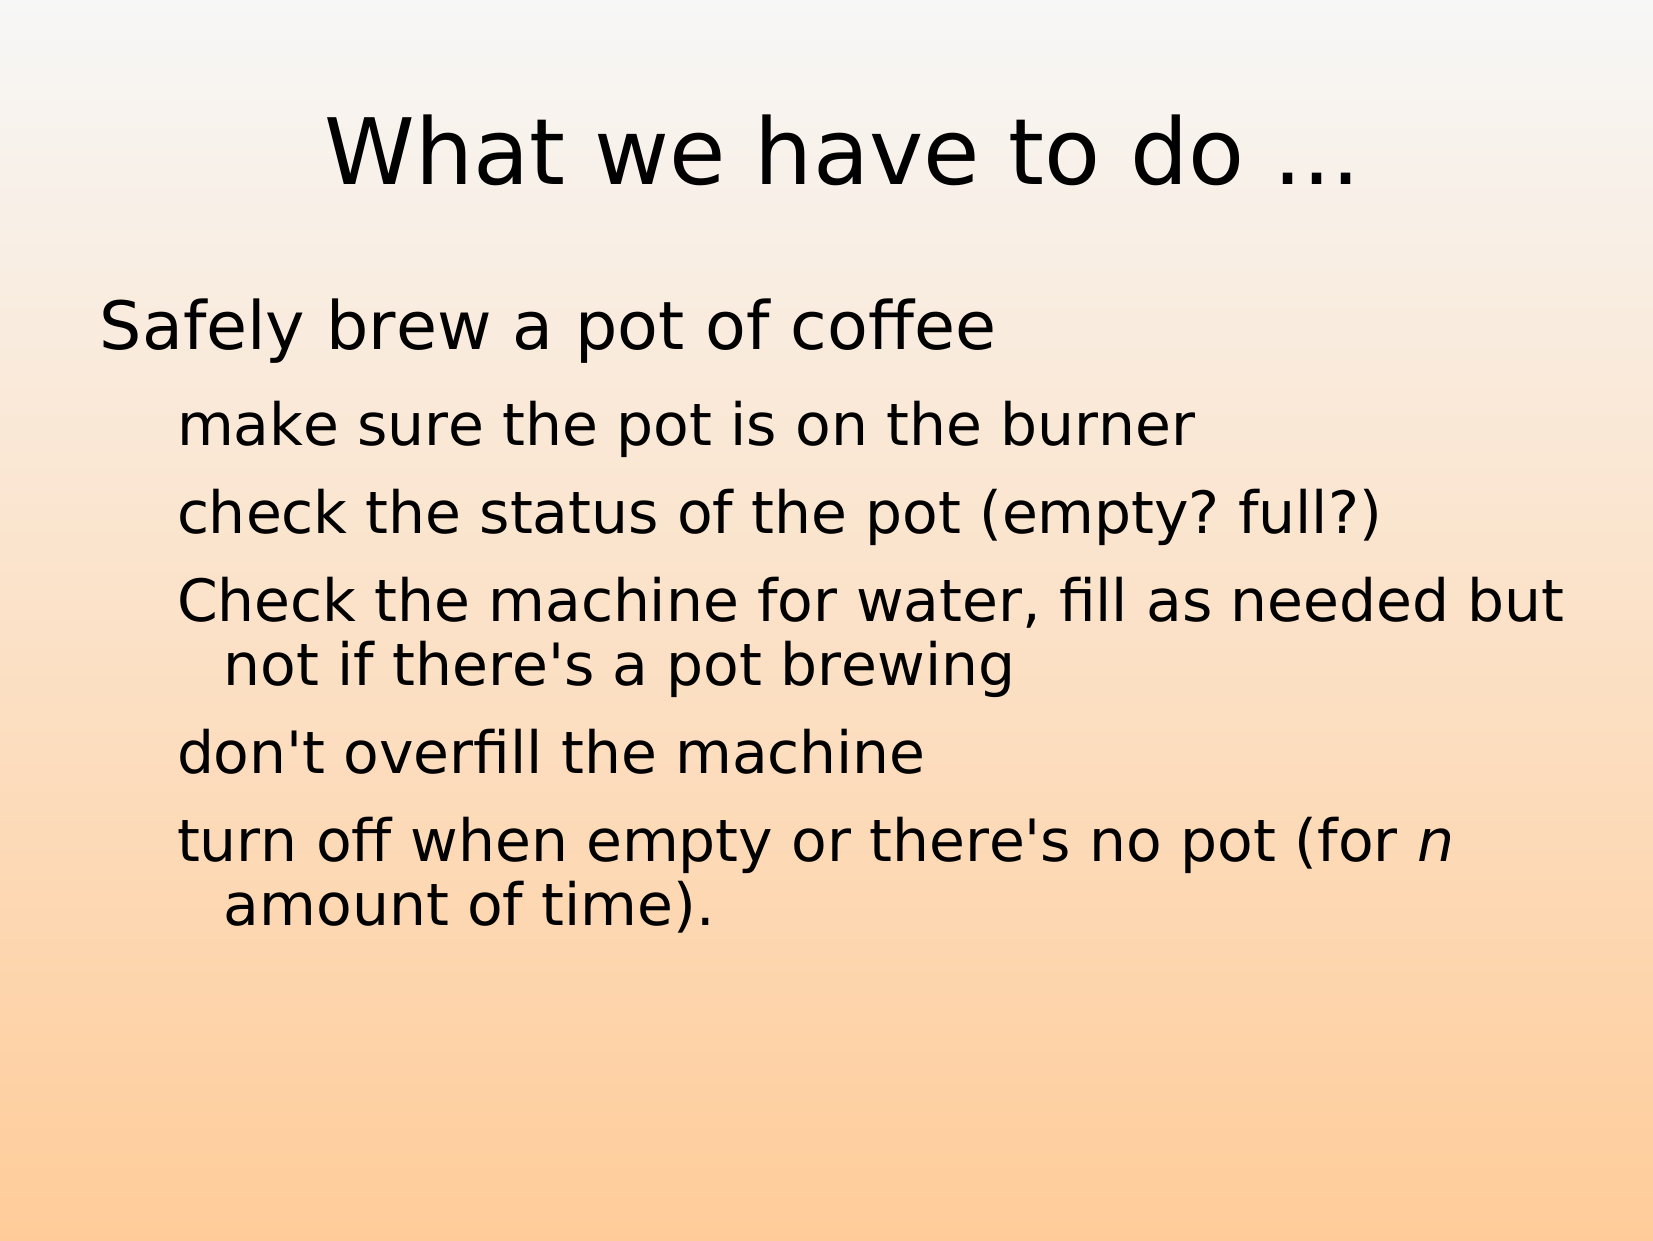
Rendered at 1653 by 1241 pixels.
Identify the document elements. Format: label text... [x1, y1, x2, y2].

title What we have to do ... [82, 49, 1570, 257]
list Safely brew a pot of coffee make sure the pot is on the burner check the status of the pot (empty? full?)‏ Check the machine for water, fill as needed but not if there's a pot brewing don't overfill the machine turn off when empty or there's no pot (for n amount of time). [82, 290, 1570, 1109]
